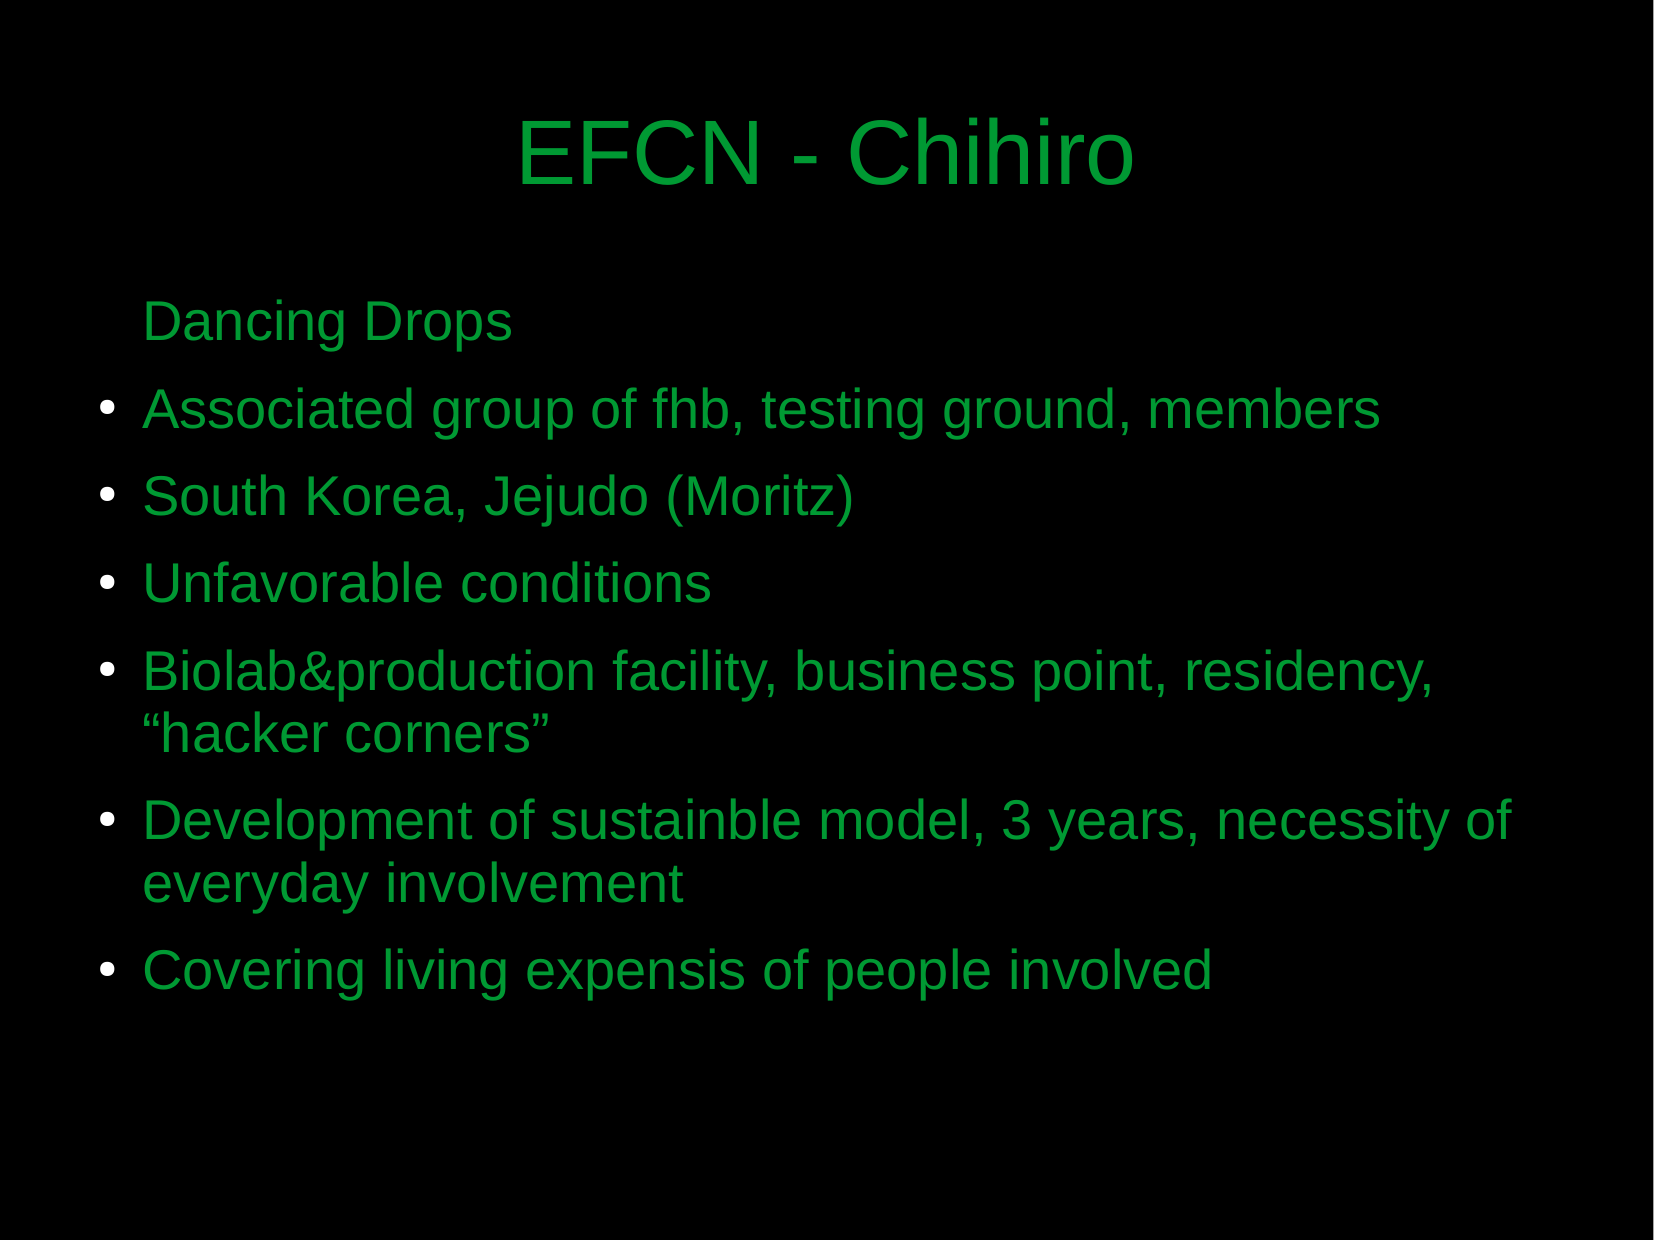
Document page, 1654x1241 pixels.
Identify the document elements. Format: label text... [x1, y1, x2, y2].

title EFCN - Chihiro [82, 49, 1571, 257]
list Dancing Drops Associated group of fhb, testing ground, members South Korea, Jejudo (Moritz) Unfavorable conditions Biolab&production facility, business point, residency, “hacker corners” Development of sustainble model, 3 years, necessity of everyday involvement Covering living expensis of people involved [82, 290, 1571, 1010]
